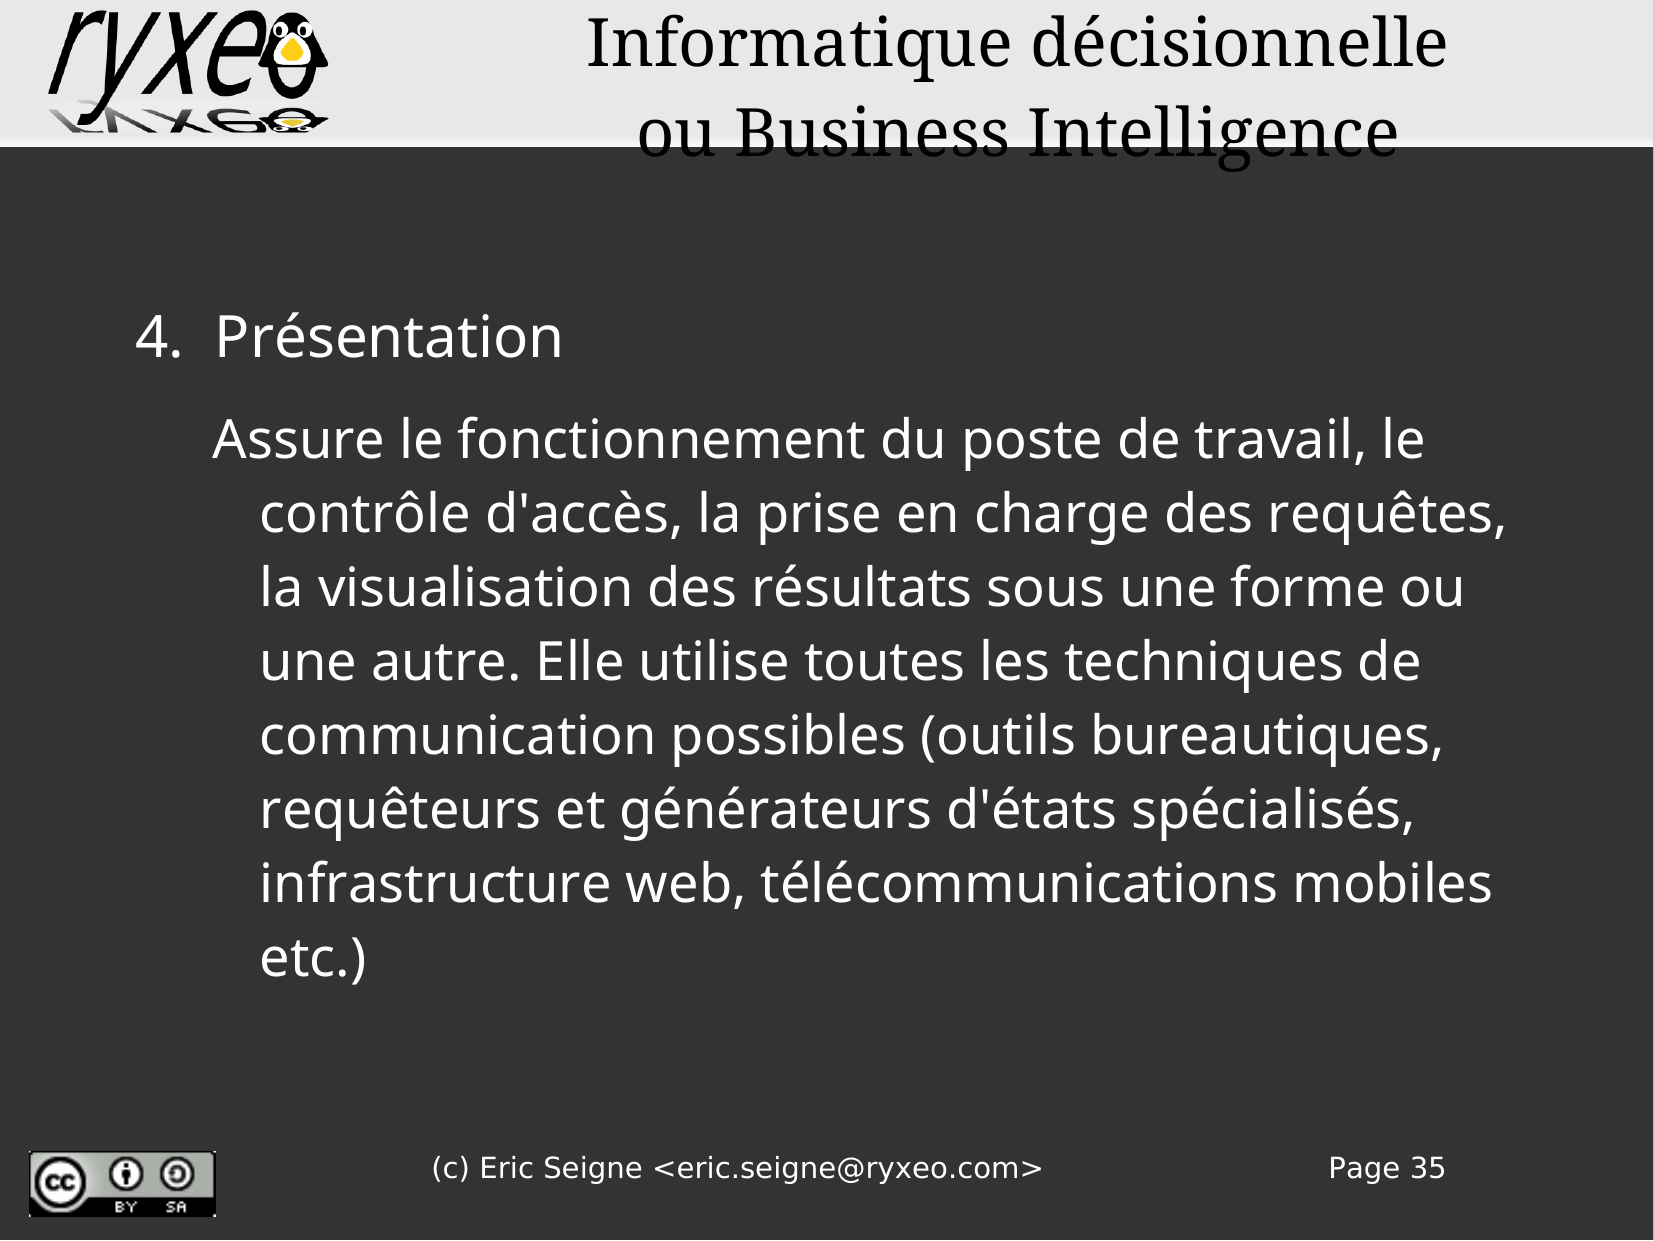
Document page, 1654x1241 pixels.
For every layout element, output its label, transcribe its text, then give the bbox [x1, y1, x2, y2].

list 4. Présentation Assure le fonctionnement du poste de travail, le contrôle d'accès, la prise en charge des requêtes, la visualisation des résultats sous une forme ou une autre. Elle utilise toutes les techniques de communication possibles (outils bureautiques, requêteurs et générateurs d'états spécialisés, infrastructure web, télécommunications mobiles etc.) [118, 295, 1522, 1117]
title Informatique décisionnelle ou Business Intelligence [442, 7, 1595, 164]
picture [29, 1151, 216, 1217]
picture [0, 0, 1654, 147]
